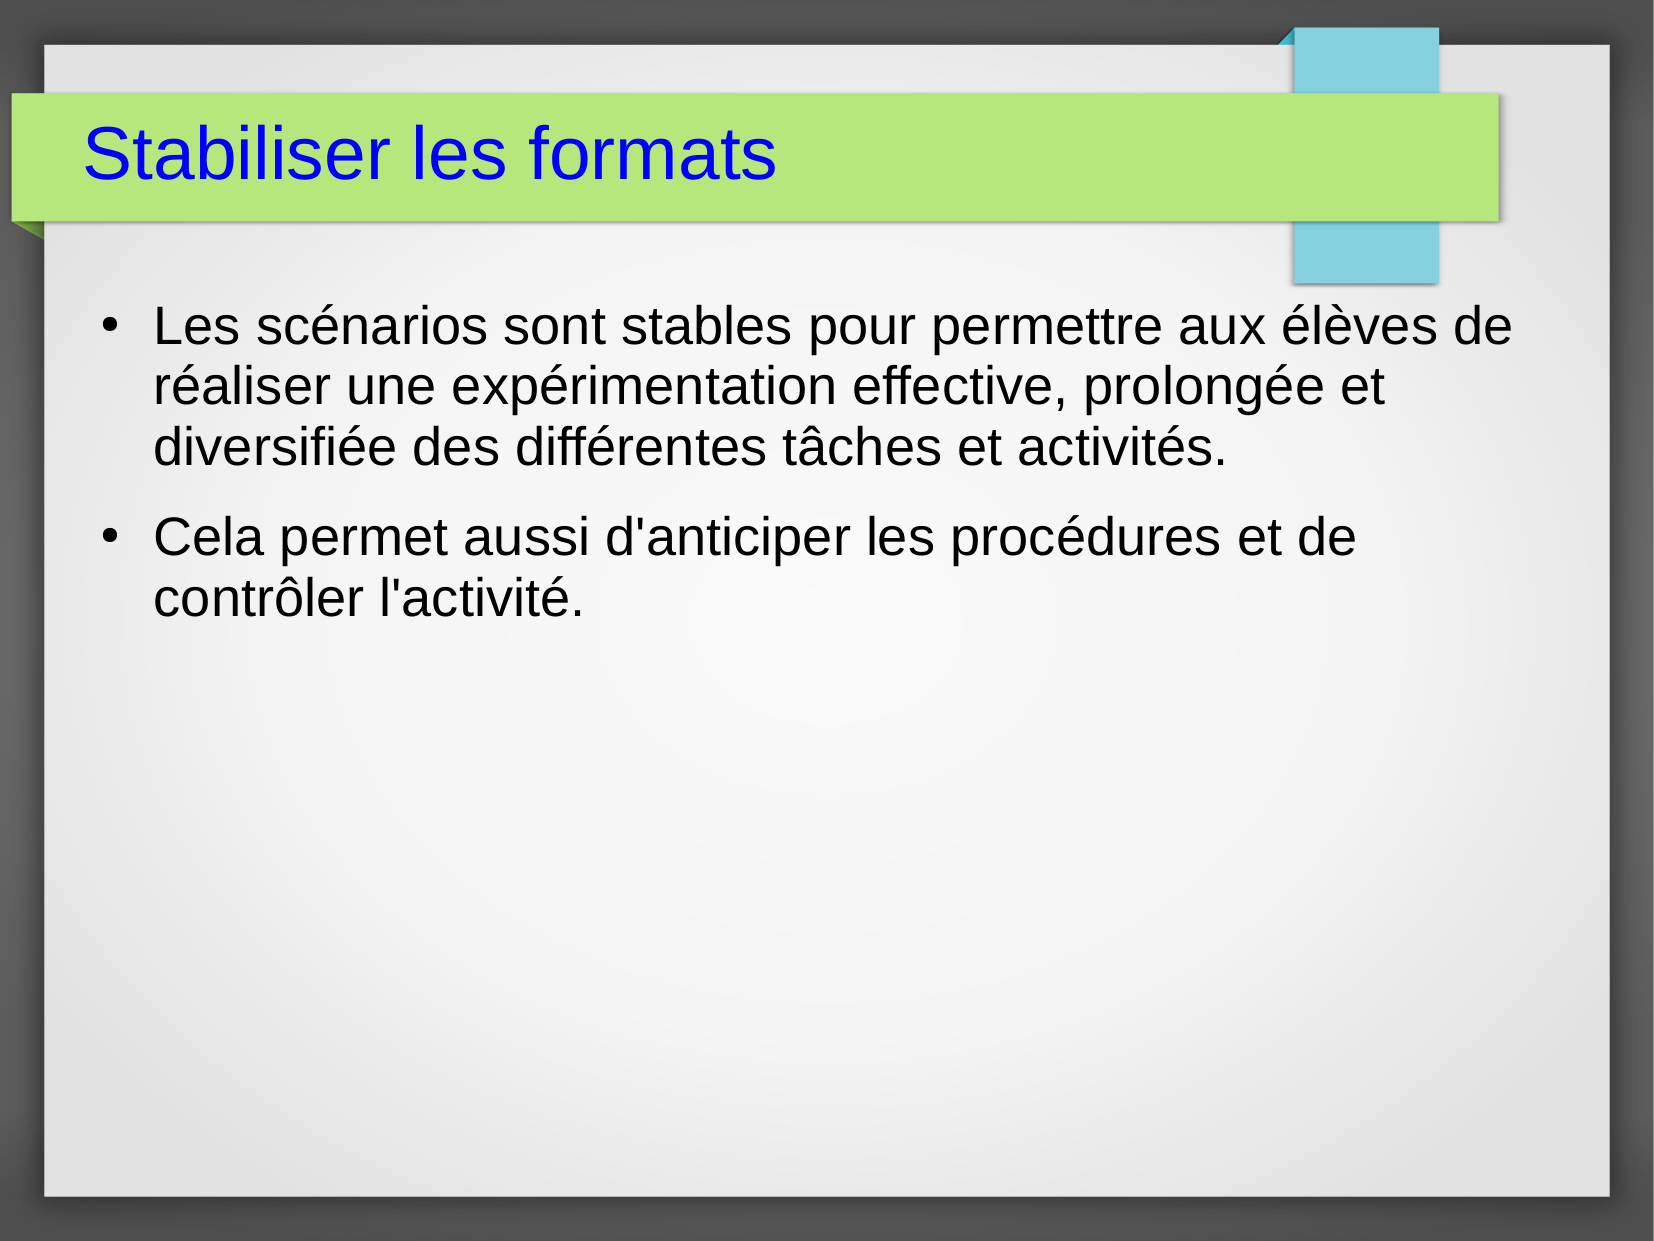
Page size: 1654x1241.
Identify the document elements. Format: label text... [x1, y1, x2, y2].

picture [0, 0, 1654, 1241]
title Stabiliser les formats [82, 94, 1264, 213]
list Les scénarios sont stables pour permettre aux élèves de réaliser une expérimentation effective, prolongée et diversifiée des différentes tâches et activités. Cela permet aussi d'anticiper les procédures et de contrôler l'activité. [82, 295, 1571, 1015]
